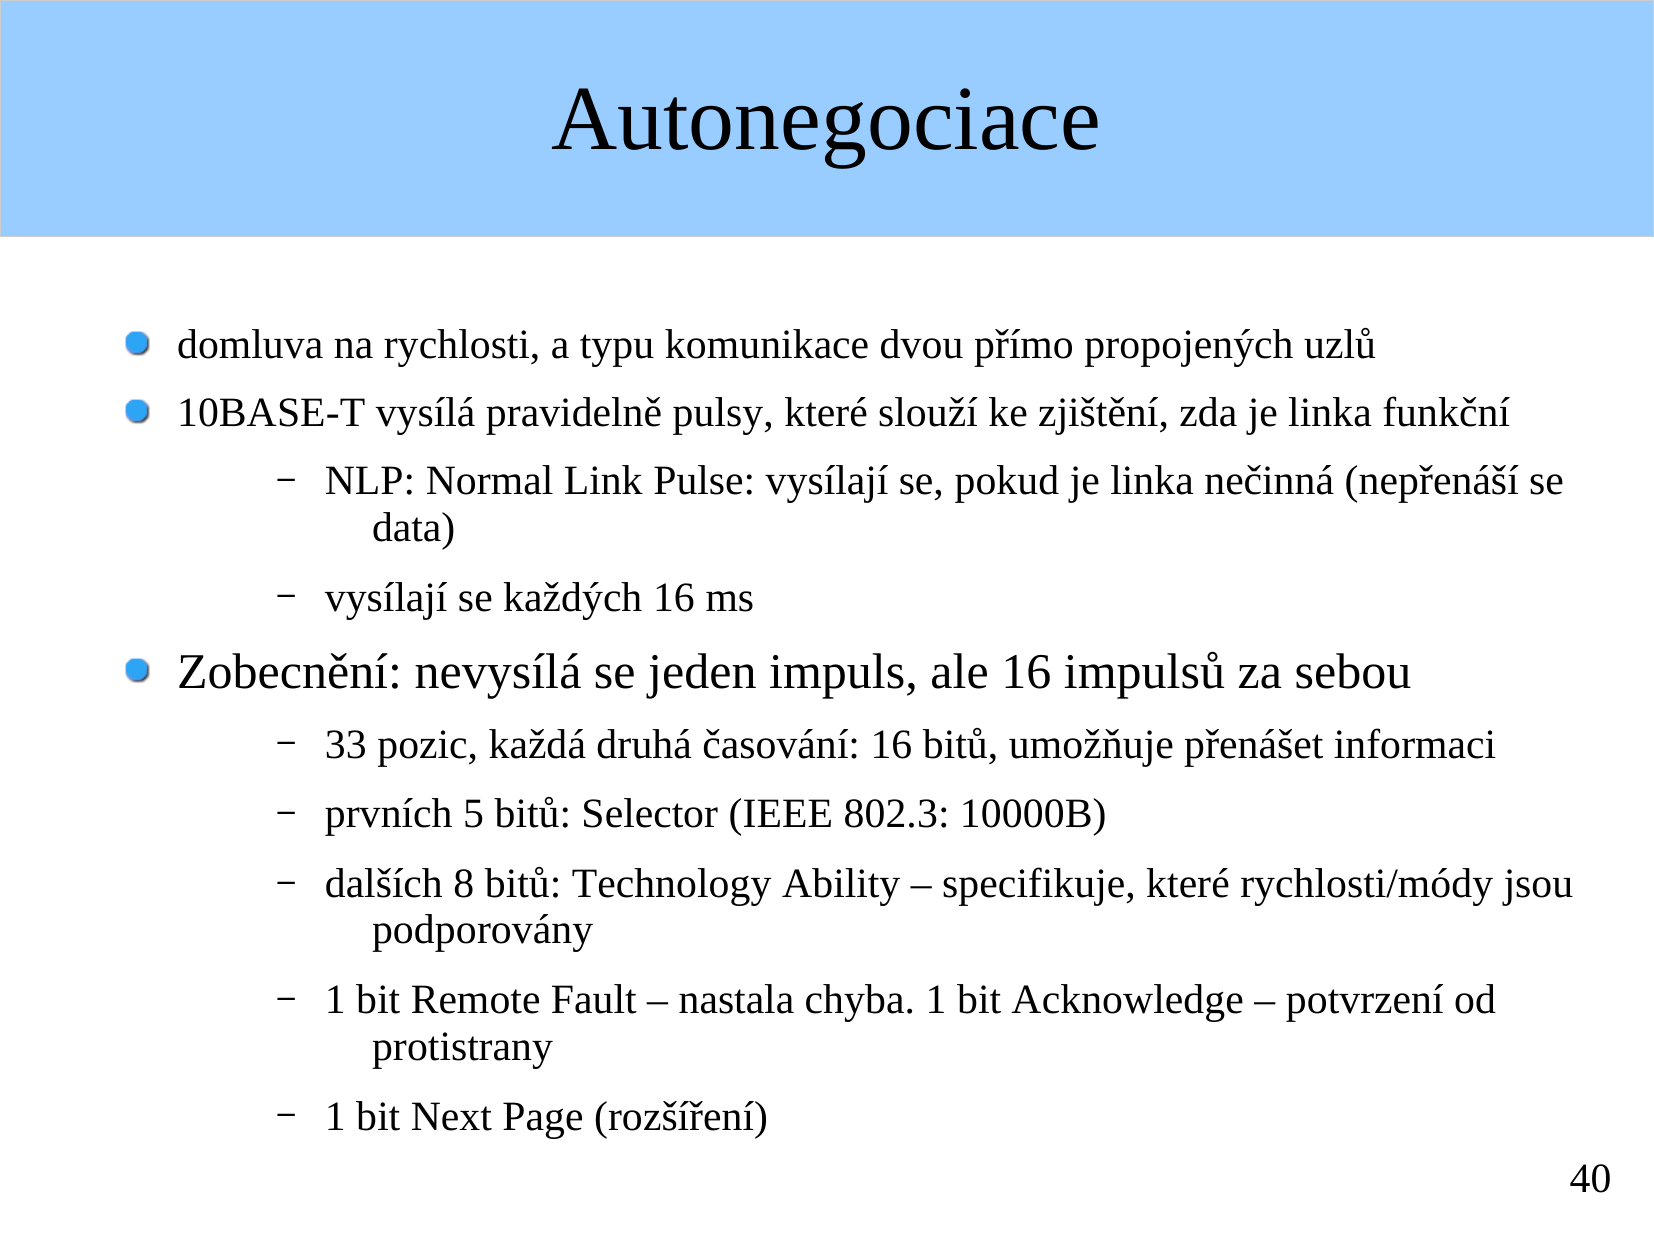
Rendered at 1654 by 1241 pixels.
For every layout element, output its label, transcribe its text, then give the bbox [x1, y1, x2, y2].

title Autonegociace [0, 0, 1654, 237]
list domluva na rychlosti, a typu komunikace dvou přímo propojených uzlů 10BASE-T vysílá pravidelně pulsy, které slouží ke zjištění, zda je linka funkční NLP: Normal Link Pulse: vysílají se, pokud je linka nečinná (nepřenáší se data) vysílají se každých 16 ms Zobecnění: nevysílá se jeden impuls, ale 16 impulsů za sebou 33 pozic, každá druhá časování: 16 bitů, umožňuje přenášet informaci prvních 5 bitů: Selector (IEEE 802.3: 10000B) dalších 8 bitů: Technology Ability – specifikuje, které rychlosti/módy jsou podporovány 1 bit Remote Fault – nastala chyba. 1 bit Acknowledge – potvrzení od protistrany 1 bit Next Page (rozšíření) [88, 321, 1595, 1211]
